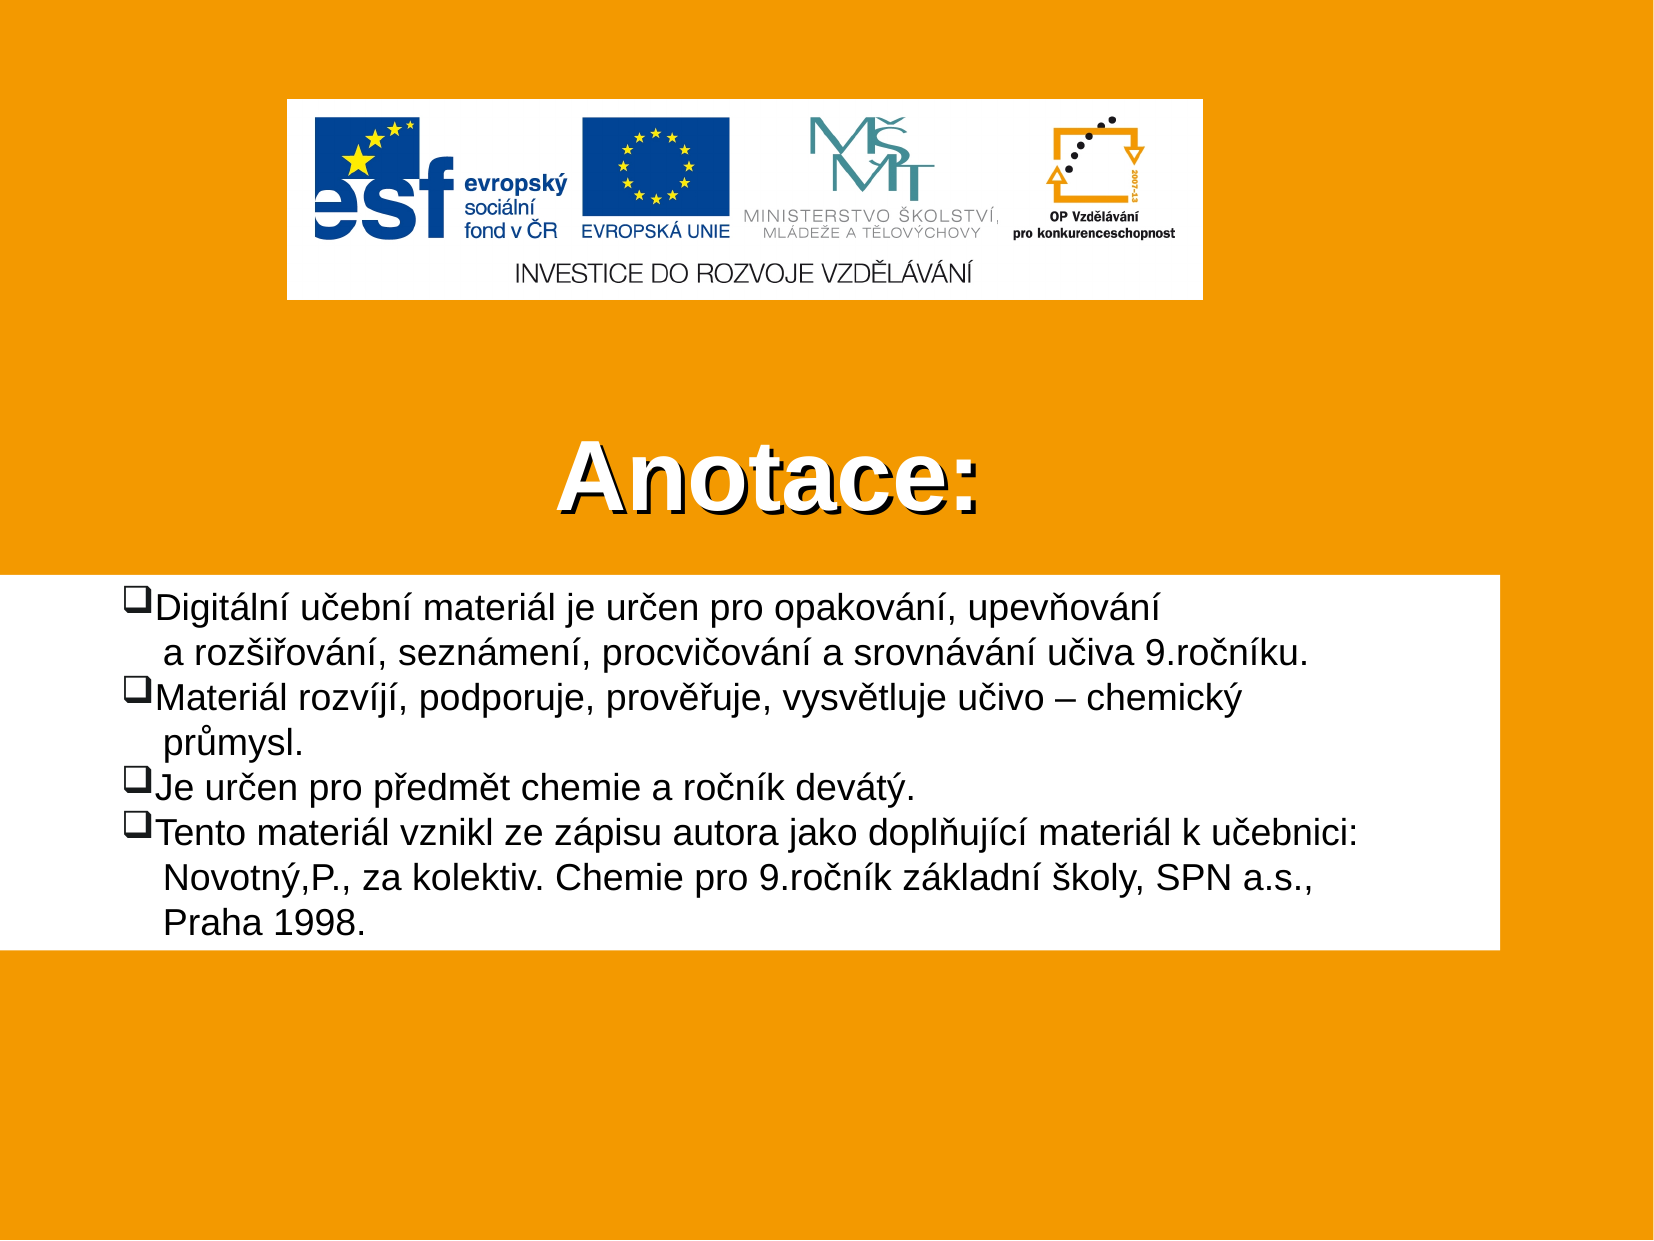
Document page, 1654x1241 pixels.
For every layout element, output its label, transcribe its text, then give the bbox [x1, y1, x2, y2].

picture [287, 99, 1203, 300]
text_box Digitální učební materiál je určen pro opakování, upevňování a rozšiřování, seznámení, procvičování a srovnávání učiva 9.ročníku. Materiál rozvíjí, podporuje, prověřuje, vysvětluje učivo – chemický průmysl. Je určen pro předmět chemie a ročník devátý. Tento materiál vznikl ze zápisu autora jako doplňující materiál k učebnici: Novotný,P., za kolektiv. Chemie pro 9.ročník základní školy, SPN a.s., Praha 1998. [0, 574, 1501, 951]
title Anotace: [112, 349, 1388, 574]
